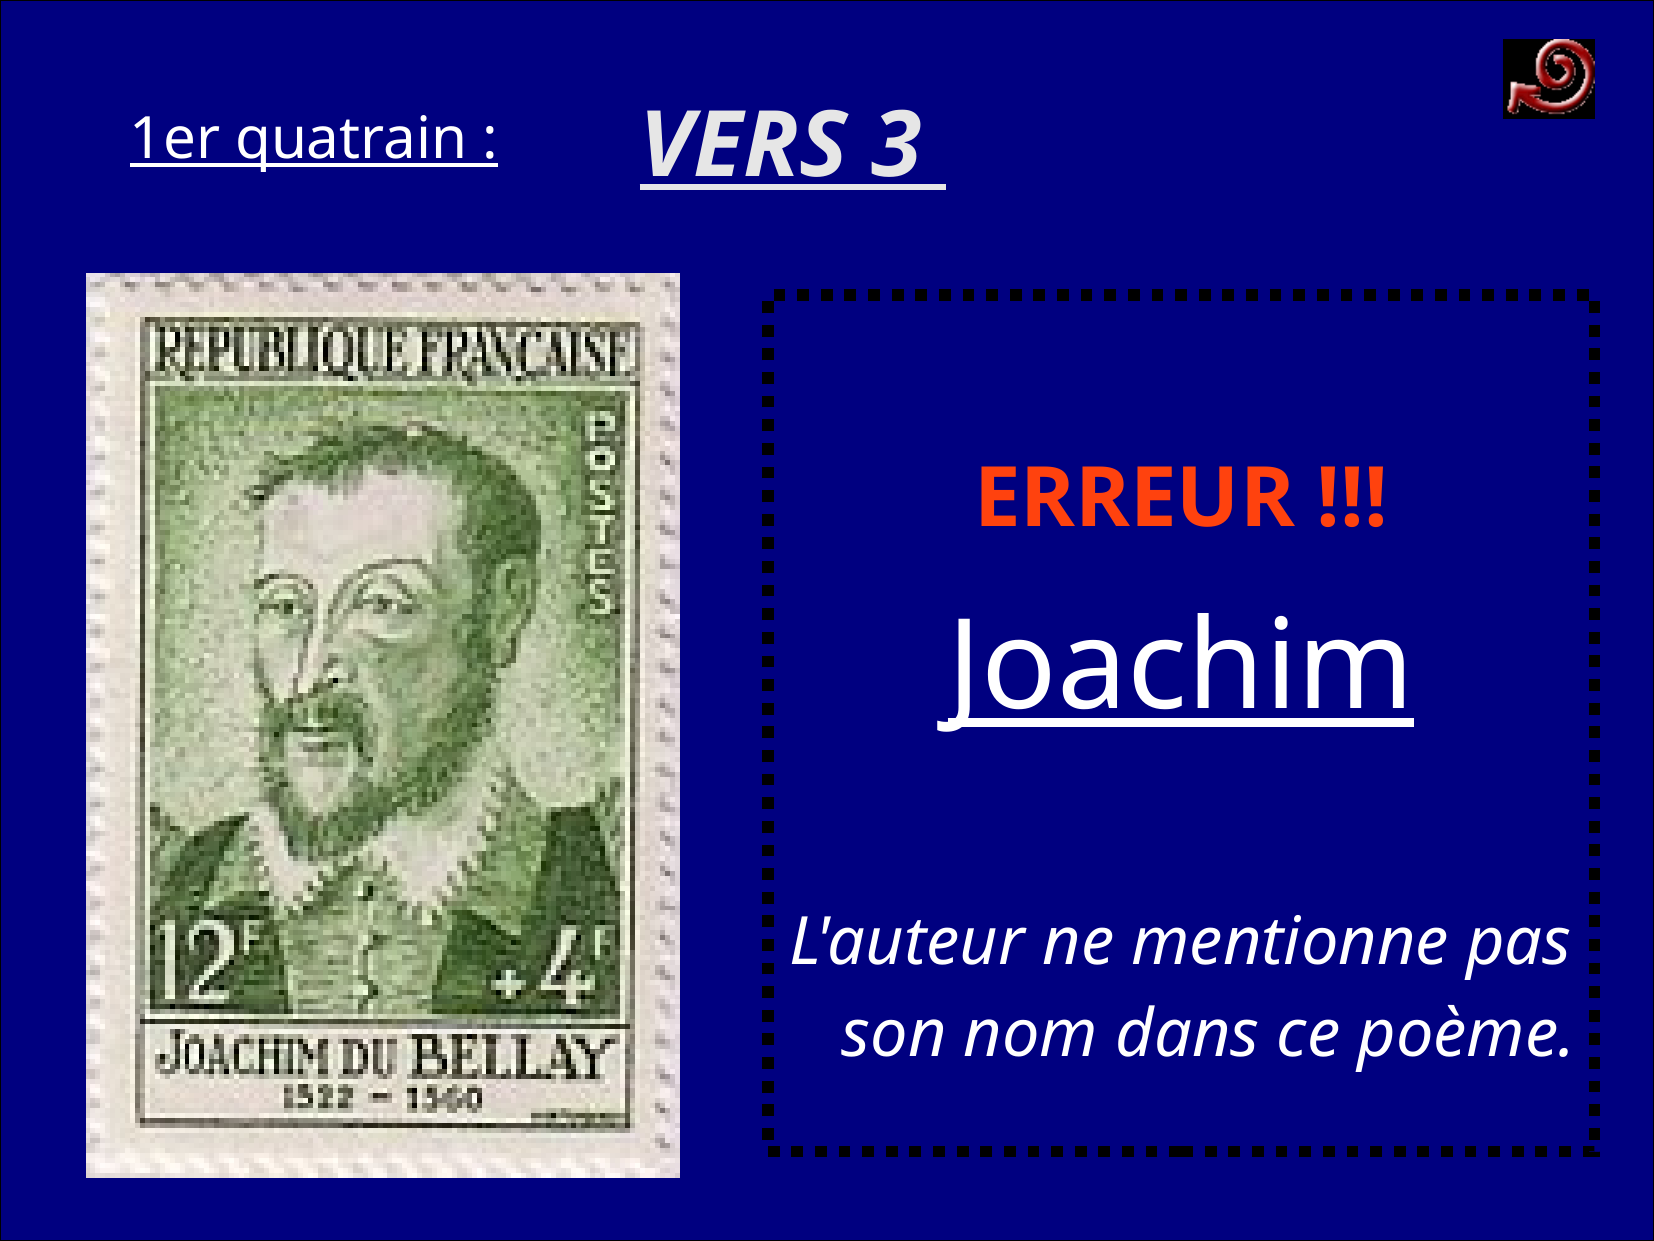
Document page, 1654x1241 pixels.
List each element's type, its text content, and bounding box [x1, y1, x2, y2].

title VERS 3 [118, 48, 1468, 237]
picture [1503, 39, 1595, 119]
text_box [0, 0, 1654, 1241]
list ERREUR !!! Joachim L'auteur ne mentionne pas son nom dans ce poème. [767, 295, 1595, 1152]
text_box 1er quatrain : [67, 88, 562, 187]
picture [86, 273, 680, 1178]
